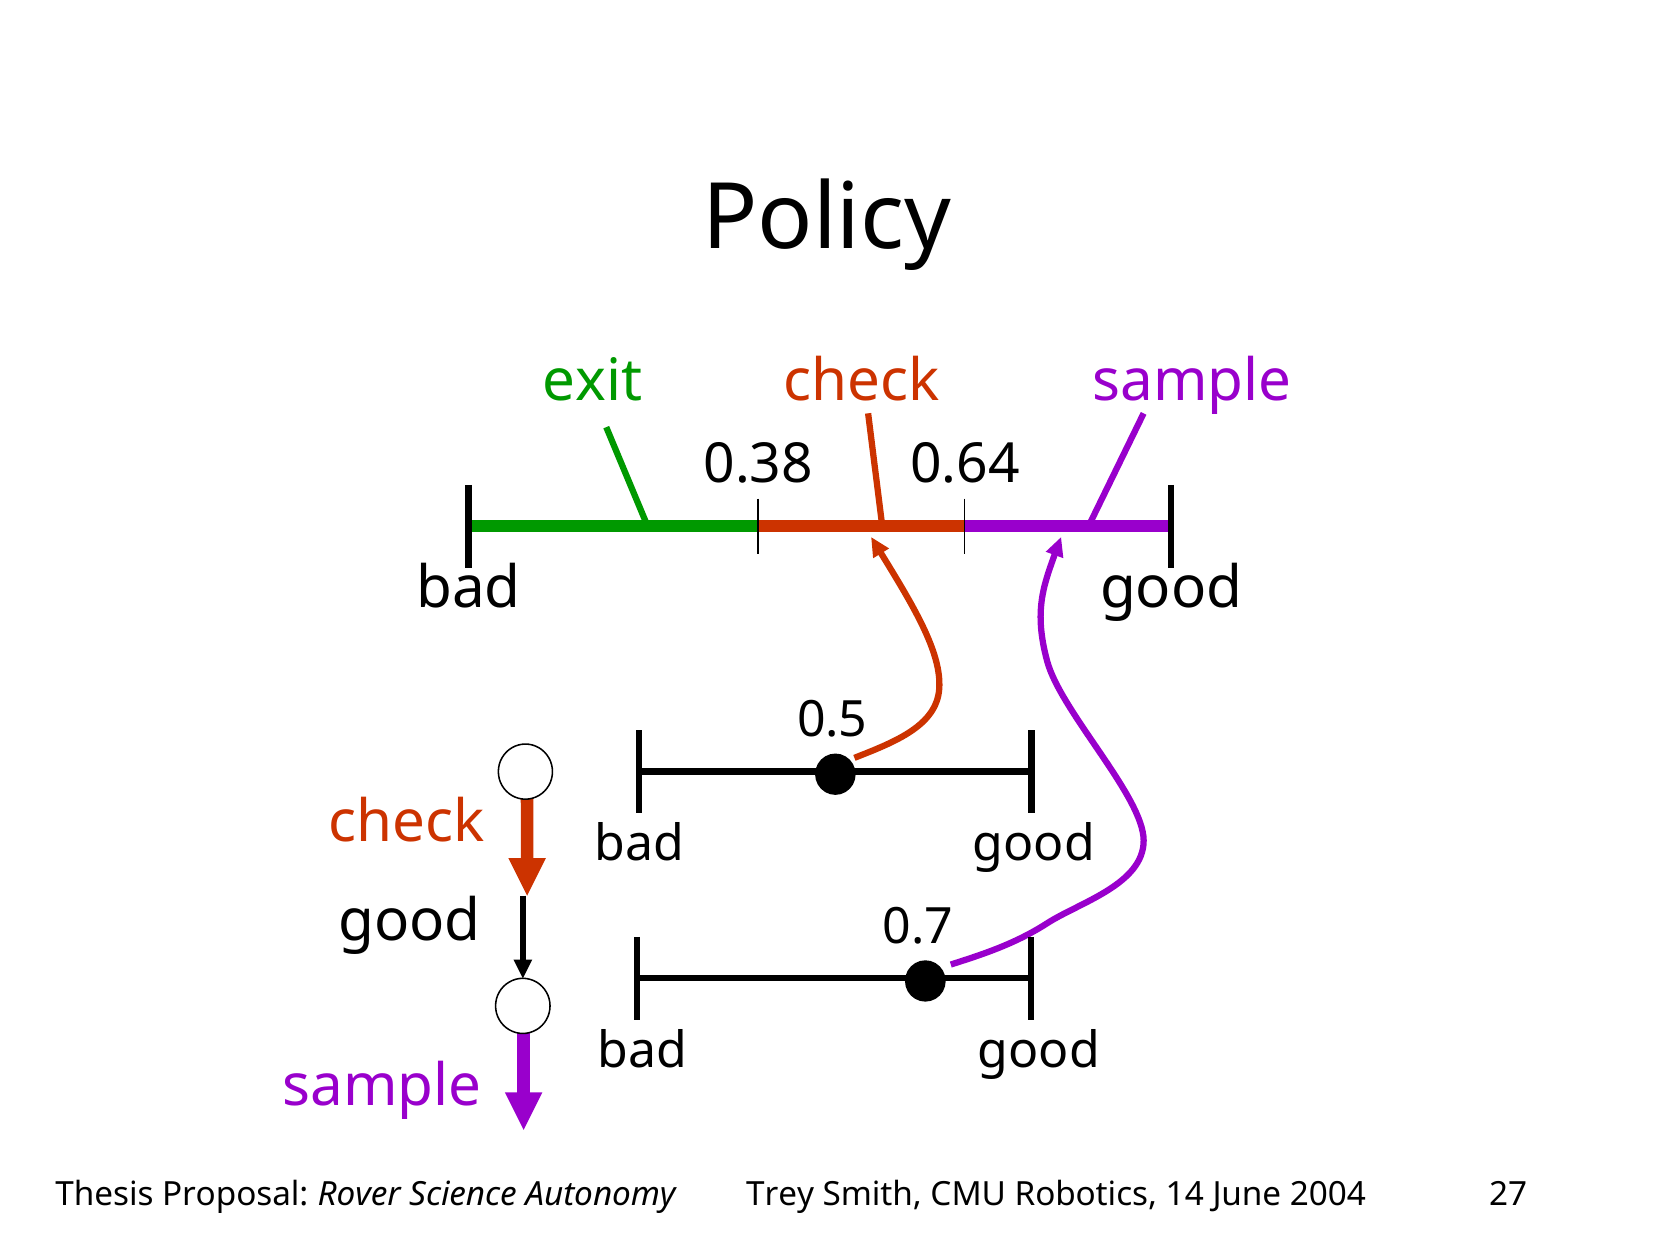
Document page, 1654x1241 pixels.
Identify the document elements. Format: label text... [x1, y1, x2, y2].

text_box bad [579, 799, 706, 884]
text_box check [744, 330, 923, 426]
text_box [498, 744, 553, 800]
text_box sample [923, 330, 1461, 426]
text_box good [963, 1005, 1120, 1091]
text_box 0.7 [868, 881, 1010, 967]
text_box [904, 967, 946, 1002]
text_box [495, 978, 551, 1034]
text_box sample [0, 1036, 497, 1131]
text_box bad [582, 1005, 709, 1091]
text_box 0.5 [782, 675, 893, 760]
text_box good [958, 799, 1115, 884]
text_box good [1074, 537, 1268, 633]
text_box 0.64 [895, 426, 1037, 501]
text_box check [261, 771, 500, 867]
text_box good [305, 870, 496, 966]
text_box exit [496, 330, 689, 426]
text_box [815, 760, 856, 795]
text_box 0.38 [688, 415, 831, 501]
title Policy [124, 110, 1530, 317]
text_box bad [372, 537, 565, 633]
